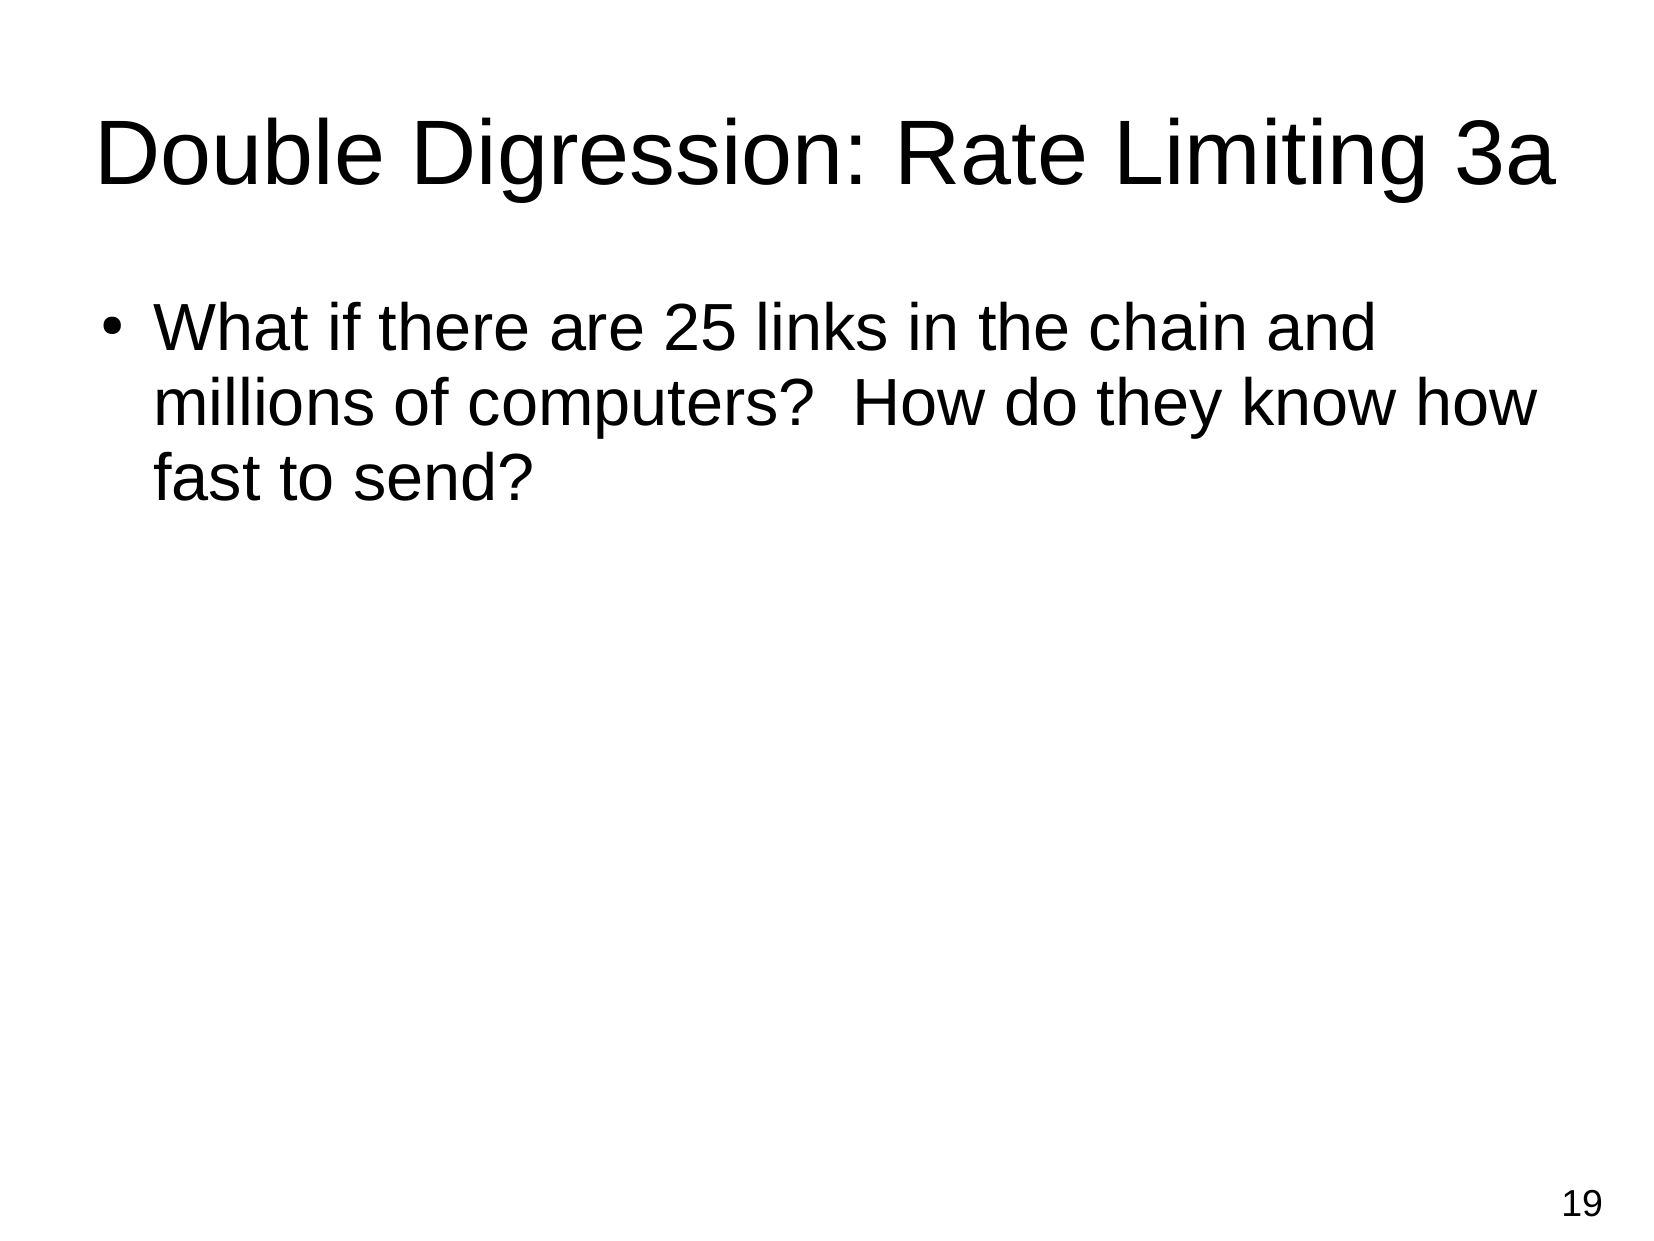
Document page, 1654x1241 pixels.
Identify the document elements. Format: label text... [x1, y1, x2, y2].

list What if there are 25 links in the chain and millions of computers? How do they know how fast to send? [82, 290, 1571, 1109]
text_box 19 [1546, 1174, 1619, 1232]
title Double Digression: Rate Limiting 3a [82, 49, 1571, 257]
